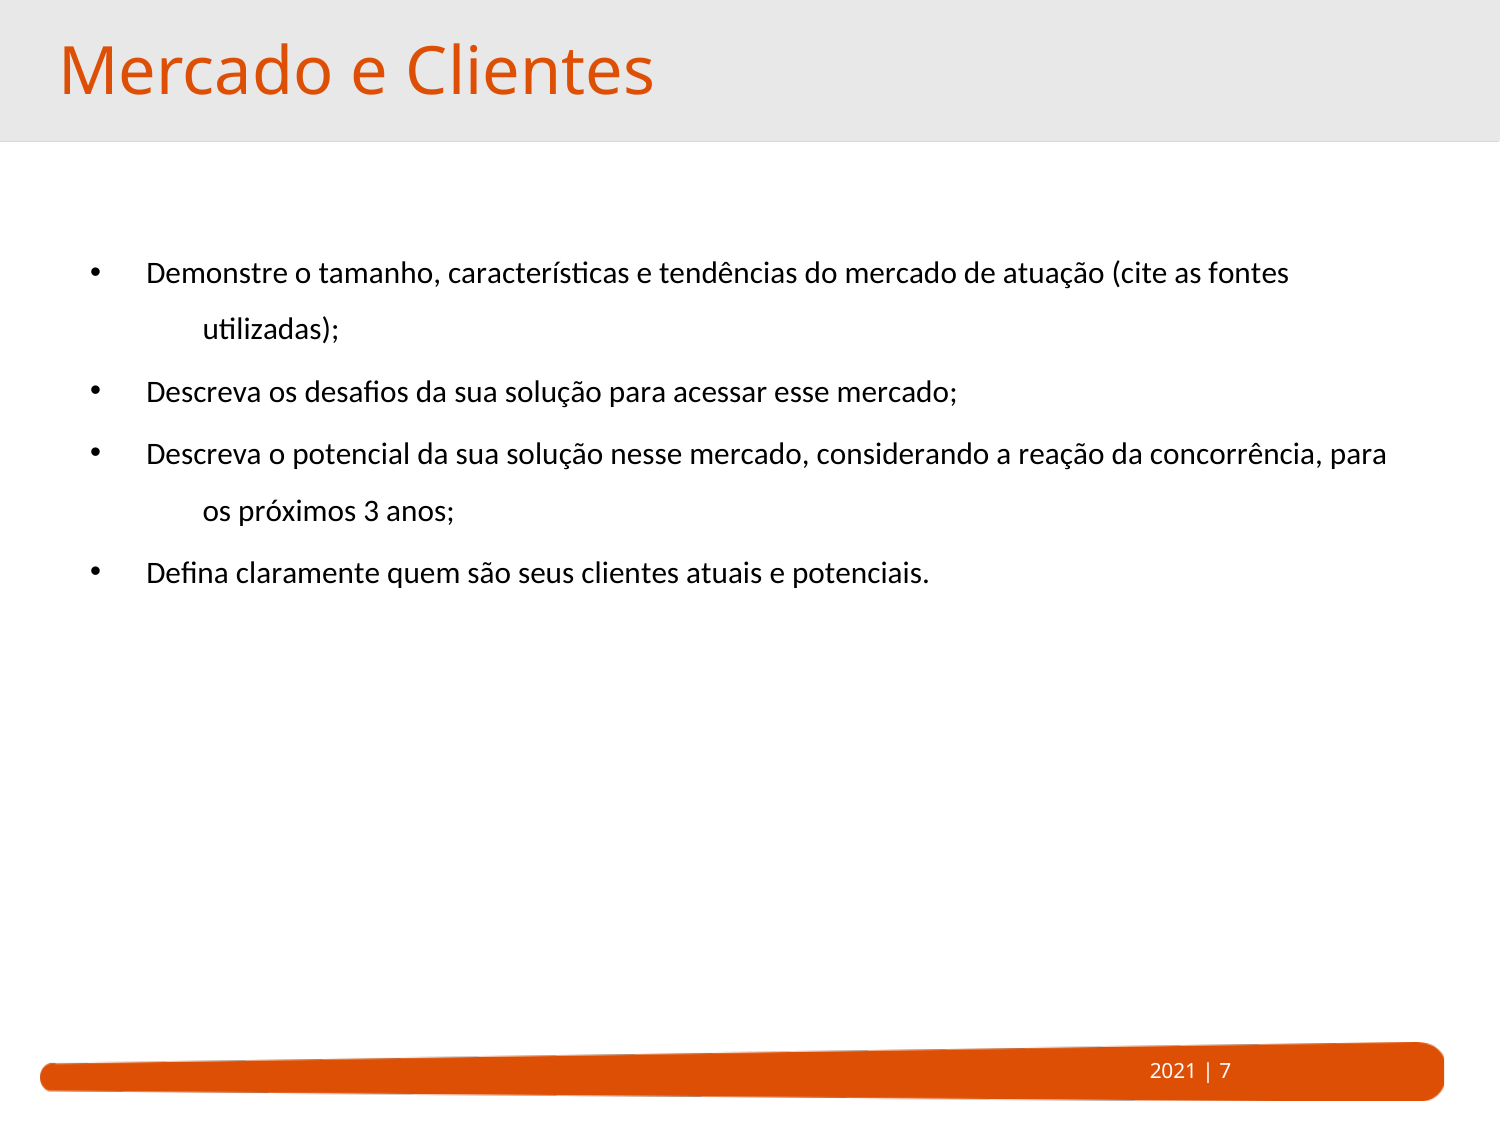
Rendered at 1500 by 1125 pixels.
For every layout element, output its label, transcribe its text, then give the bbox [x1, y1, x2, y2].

text_box Mercado e Clientes [58, 2, 1440, 148]
text_box Demonstre o tamanho, características e tendências do mercado de atuação (cite as fontes utilizadas); Descreva os desafios da sua solução para acessar esse mercado; Descreva o potencial da sua solução nesse mercado, considerando a reação da concorrência, para os próximos 3 anos; Defina claramente quem são seus clientes atuais e potenciais. [75, 226, 1426, 1059]
